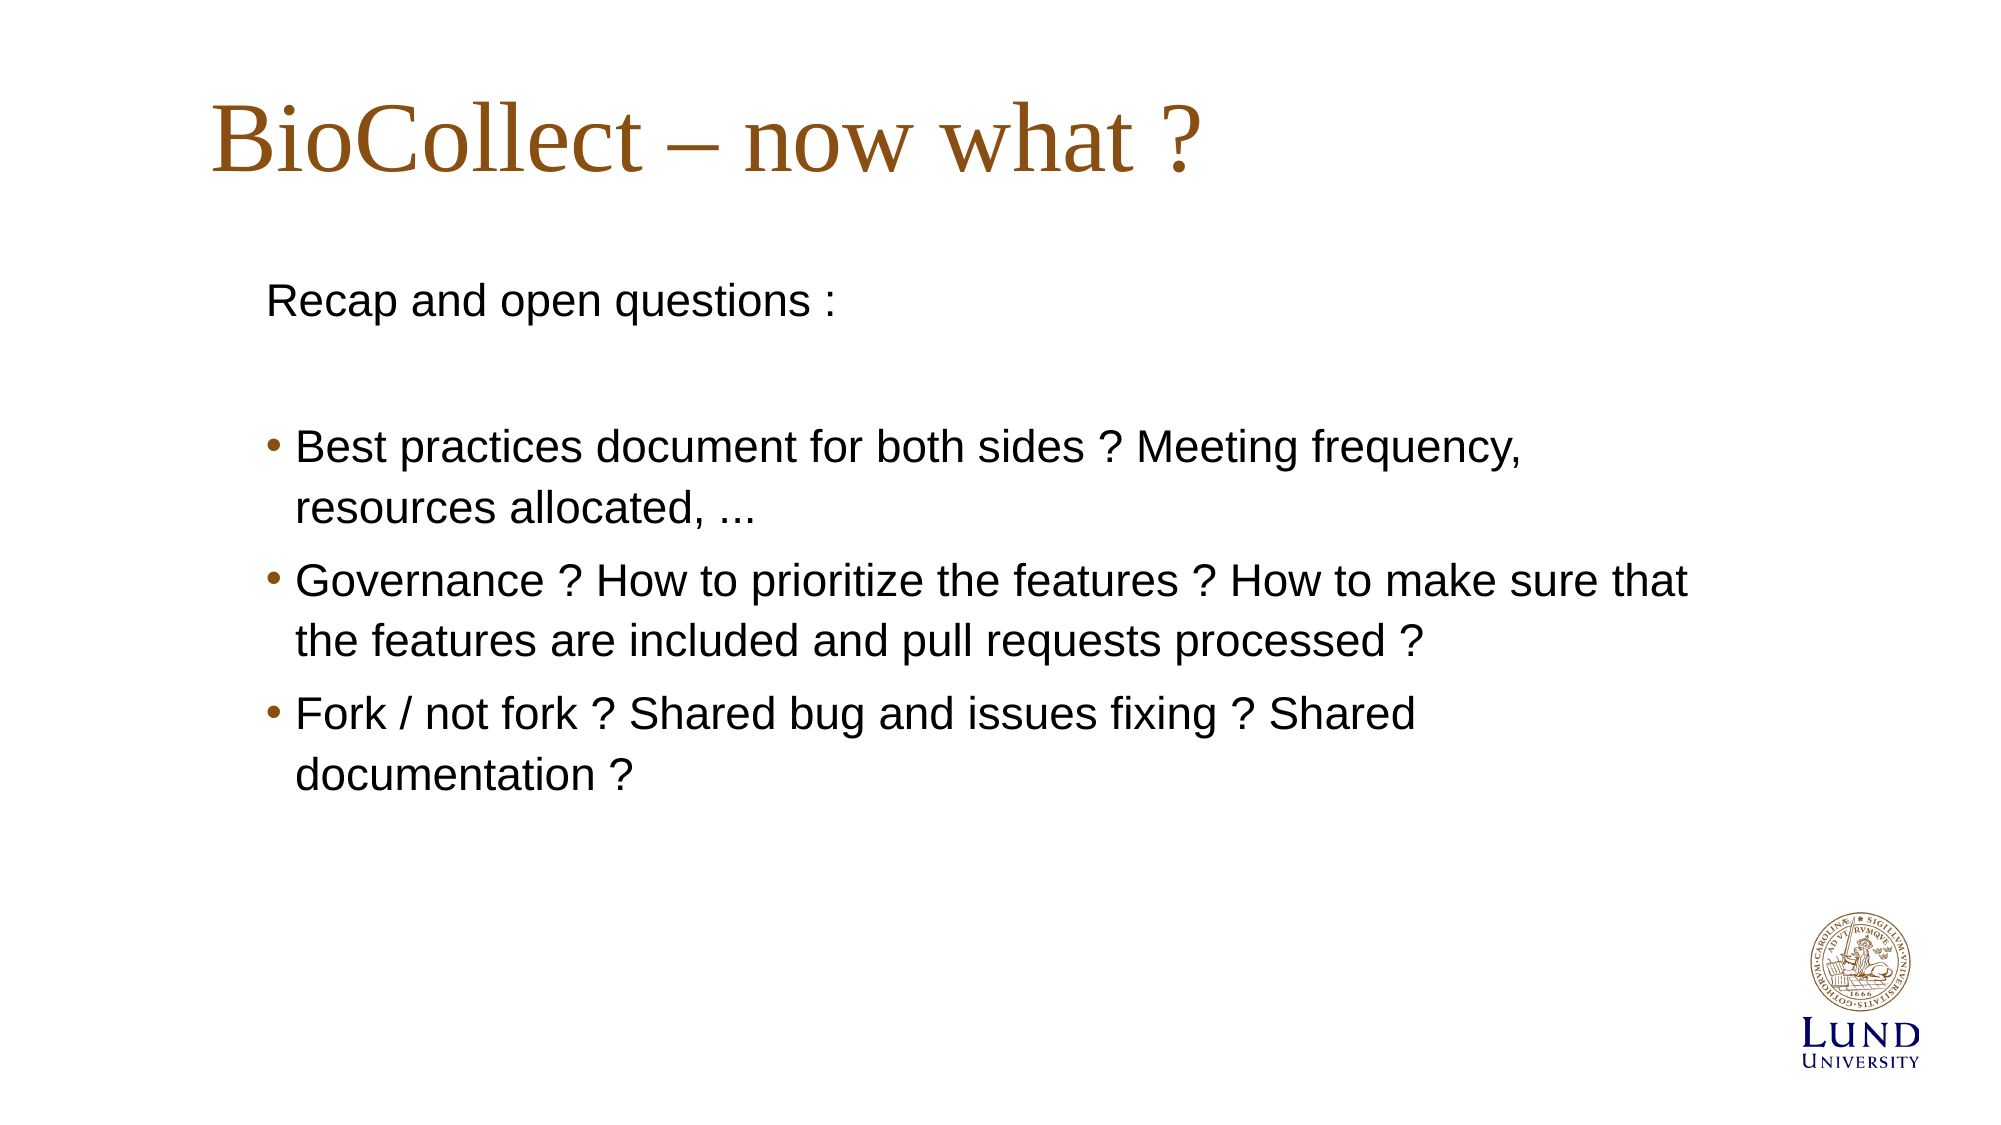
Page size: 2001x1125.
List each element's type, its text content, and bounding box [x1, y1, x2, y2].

title BioCollect – now what ? [210, 50, 1921, 240]
list Recap and open questions : Best practices document for both sides ? Meeting frequency, resources allocated, ... Governance ? How to prioritize the features ? How to make sure that the features are included and pull requests processed ? Fork / not fork ? Shared bug and issues fixing ? Shared documentation ? [265, 265, 1713, 1006]
